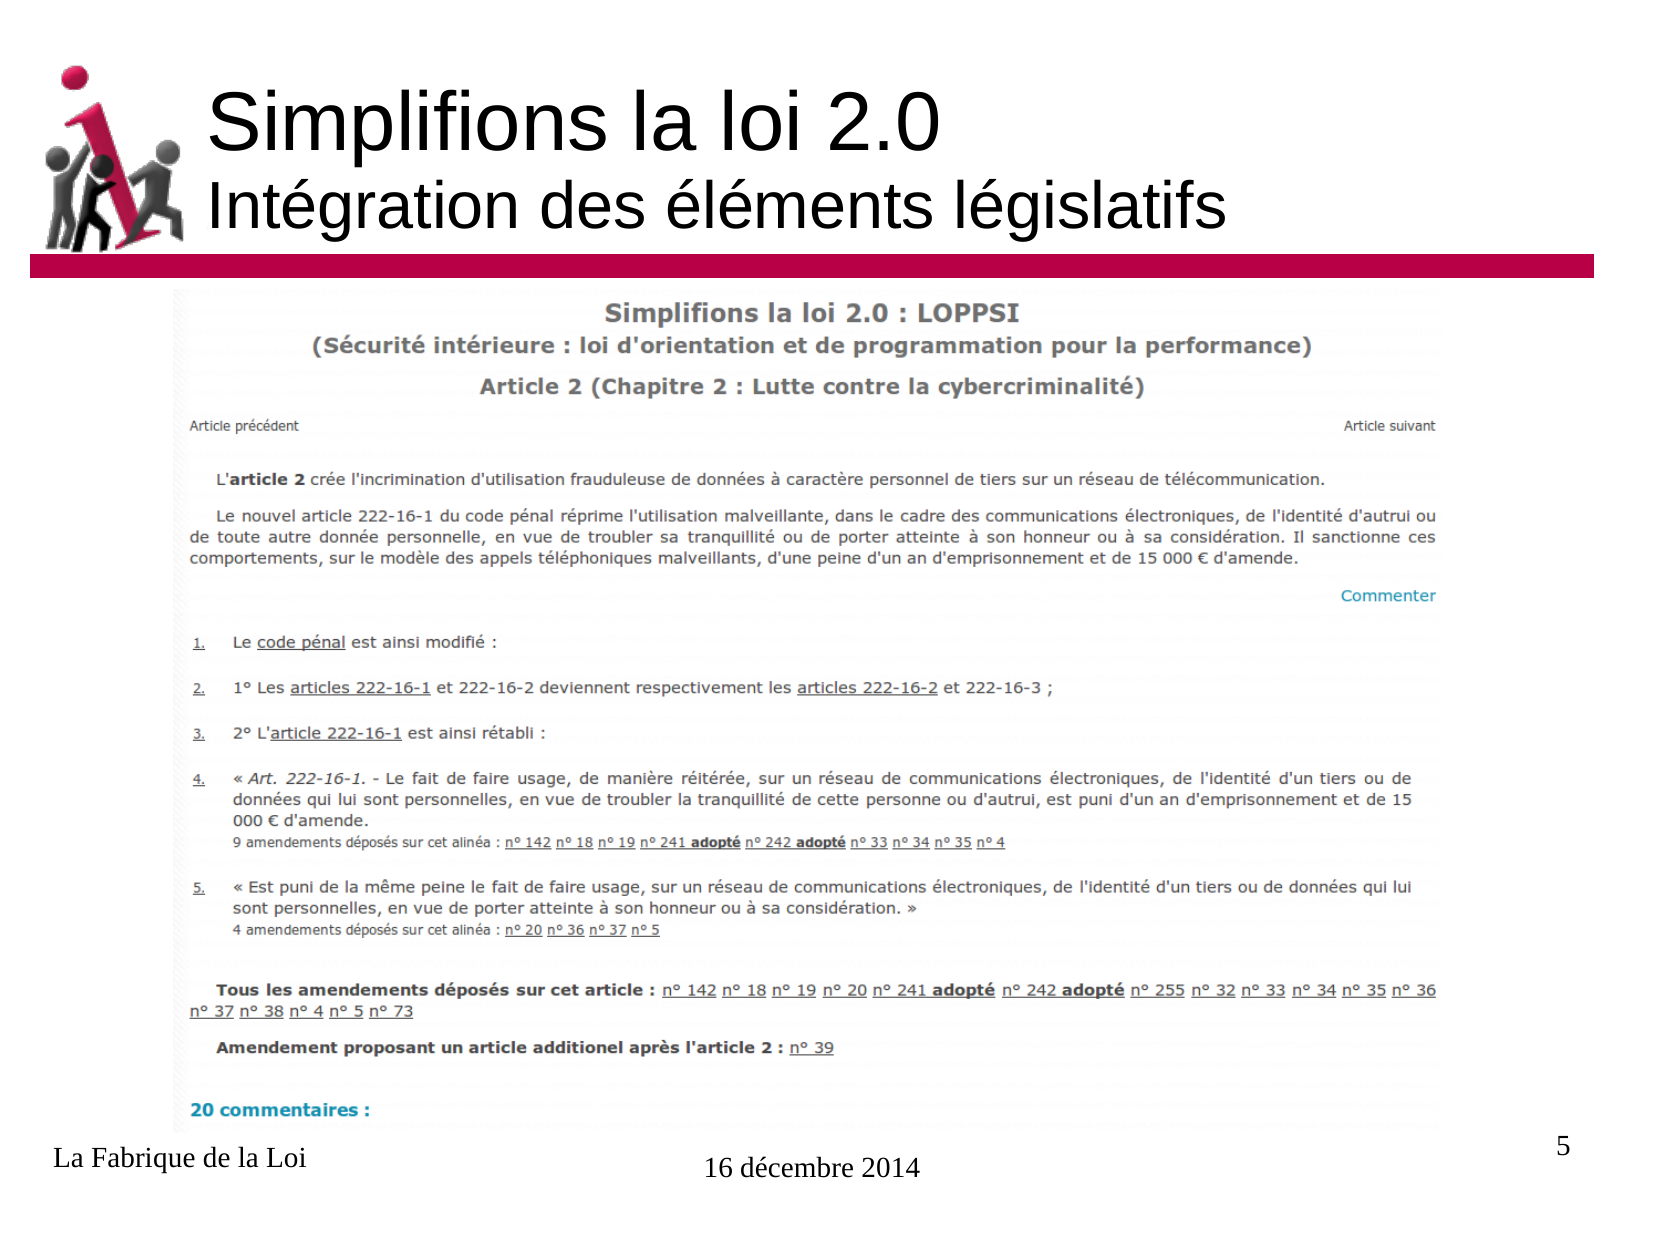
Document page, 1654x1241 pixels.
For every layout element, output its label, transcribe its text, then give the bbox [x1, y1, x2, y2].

picture [173, 289, 1447, 1133]
title Simplifions la loi 2.0 Intégration des éléments législatifs [206, 62, 1654, 256]
picture [29, 60, 210, 254]
